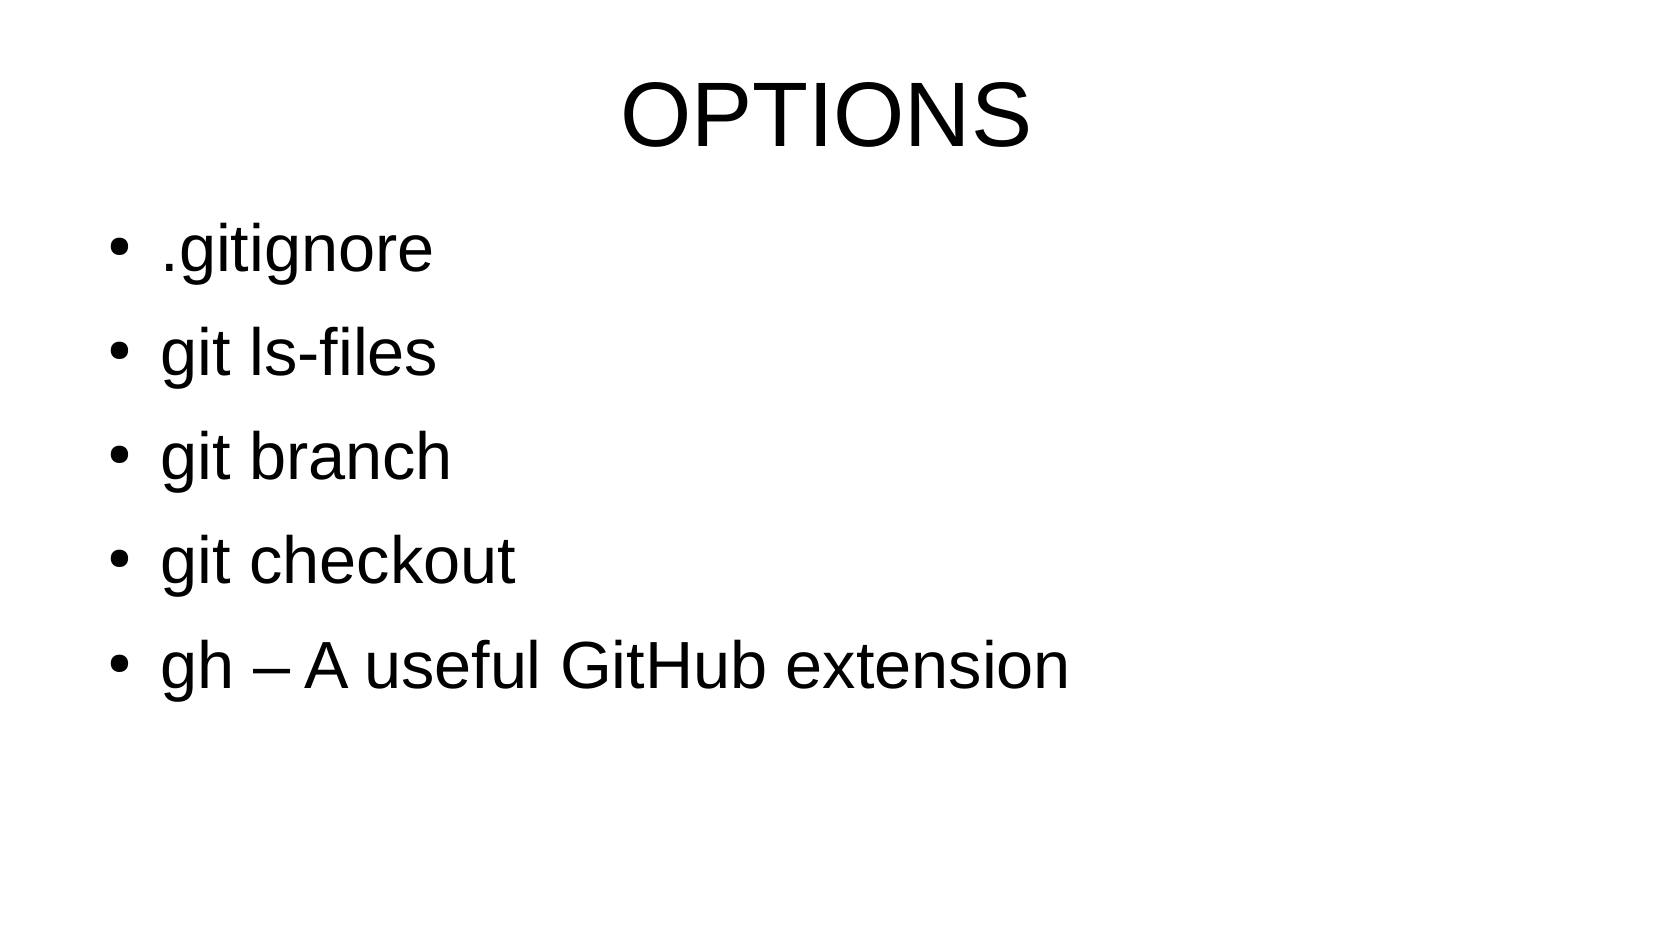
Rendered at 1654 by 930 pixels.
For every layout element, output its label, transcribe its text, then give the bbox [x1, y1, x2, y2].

list .gitignore git ls-files git branch git checkout gh – A useful GitHub extension [90, 210, 1578, 856]
title OPTIONS [82, 37, 1571, 193]
